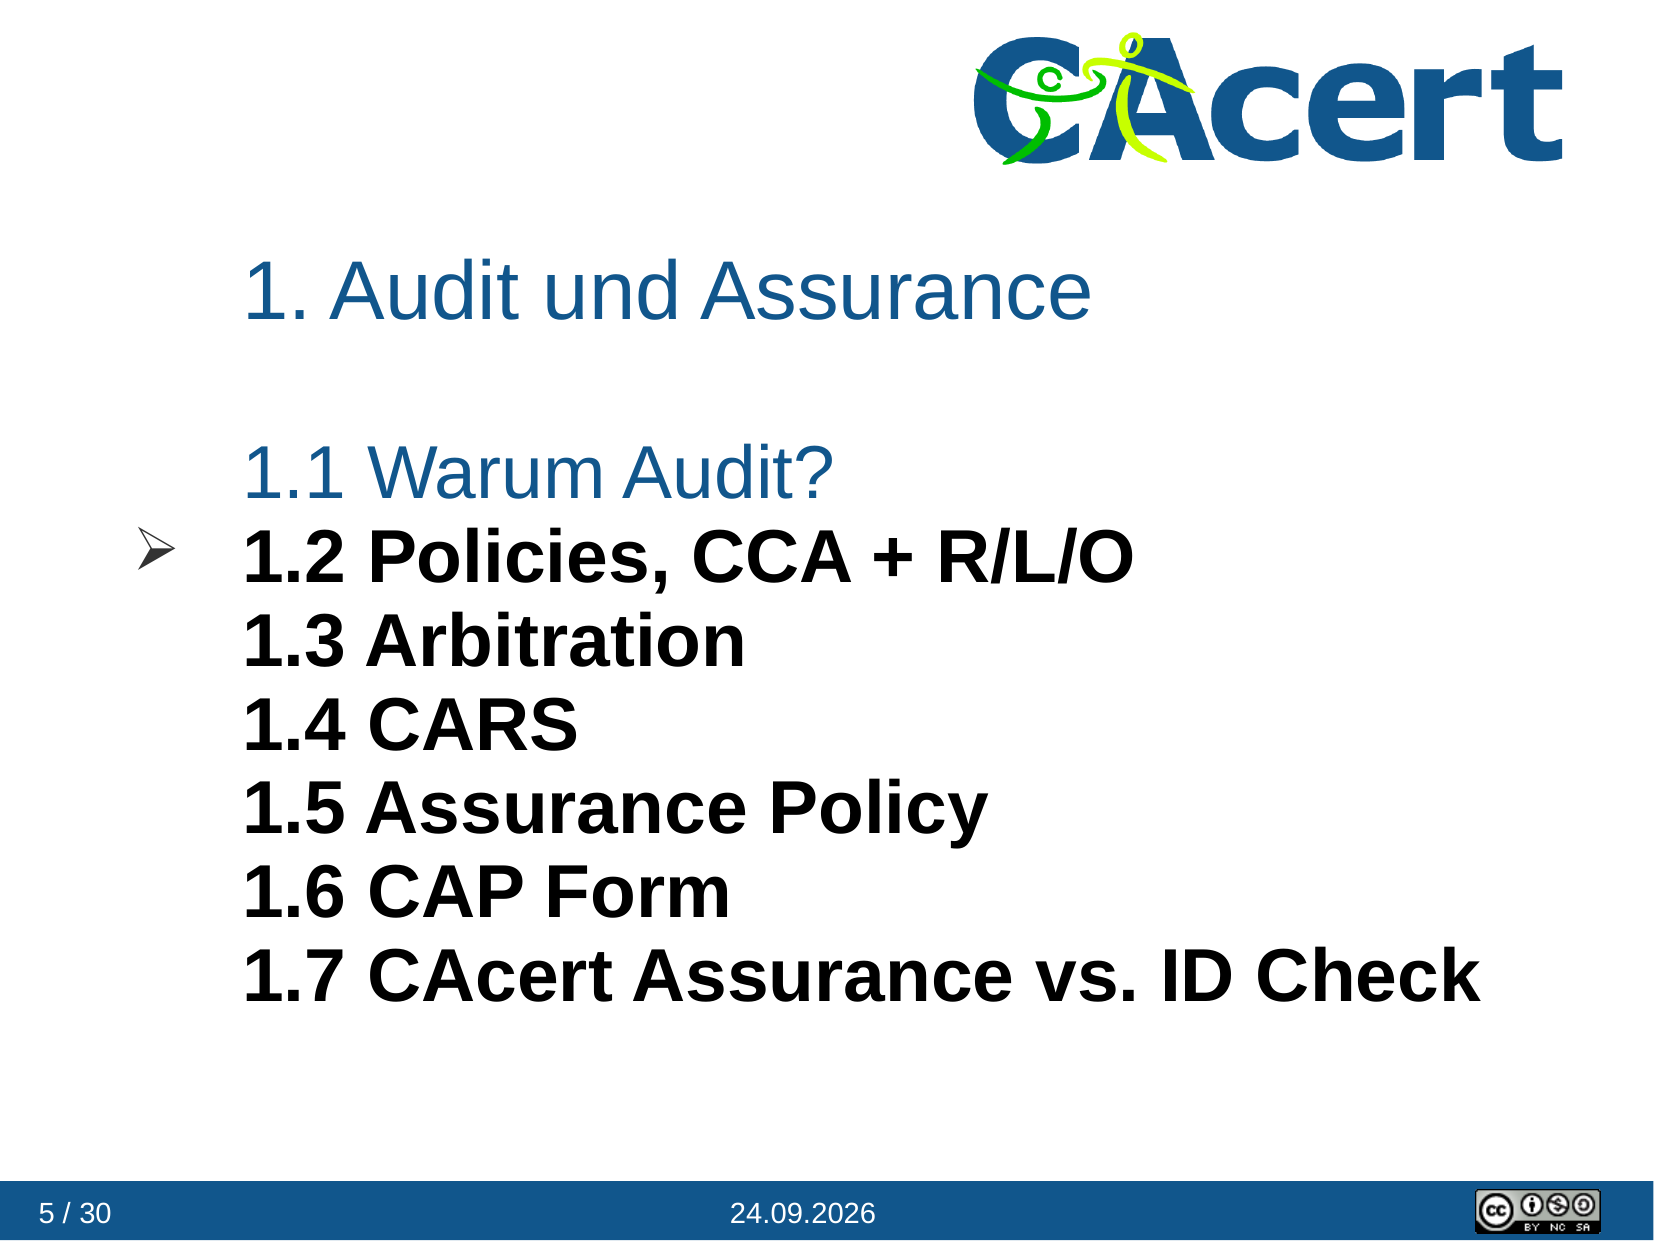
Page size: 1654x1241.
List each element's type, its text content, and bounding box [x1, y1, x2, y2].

text_box [65, 236, 237, 1025]
picture [972, 30, 1564, 166]
picture [1475, 1189, 1601, 1234]
title 1. Audit und Assurance 1.1 Warum Audit? 1.2 Policies, CCA + R/L/O 1.3 Arbitration 1.4 CARS 1.5 Assurance Policy 1.6 CAP Form 1.7 CAcert Assurance vs. ID Check [242, 244, 1565, 1018]
